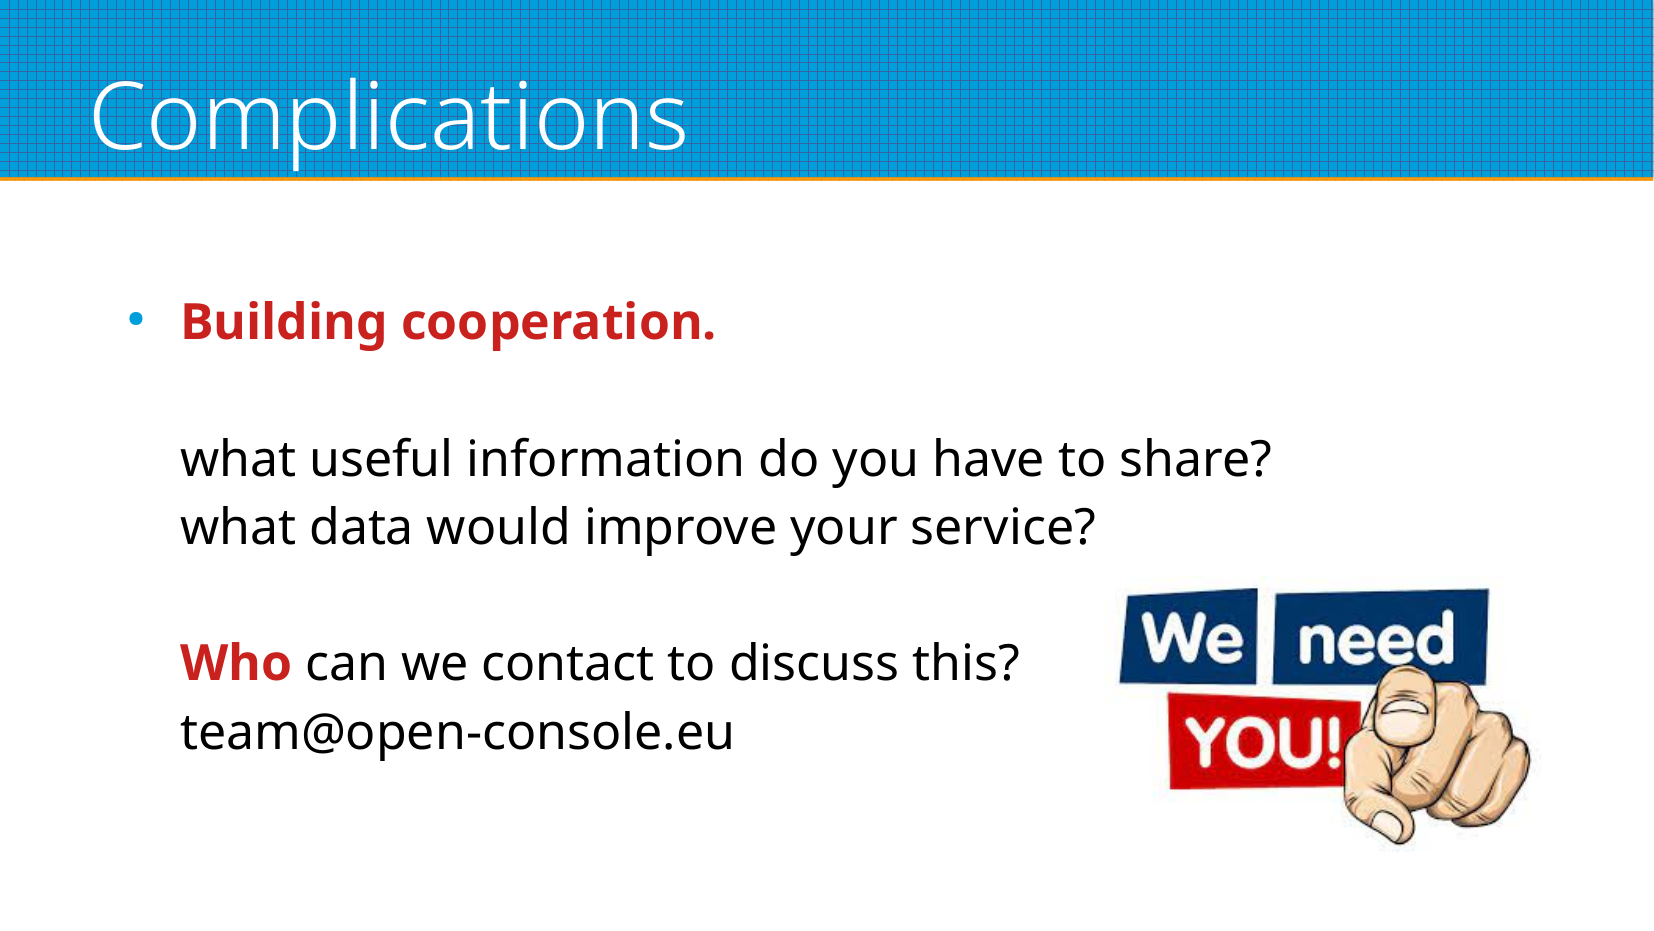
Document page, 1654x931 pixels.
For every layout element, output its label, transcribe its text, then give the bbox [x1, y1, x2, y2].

title Complications [88, 14, 1565, 178]
picture [1103, 576, 1549, 854]
list Building cooperation. what useful information do you have to share? what data would improve your service? Who can we contact to discuss this? team@open-console.eu [109, 286, 1586, 854]
